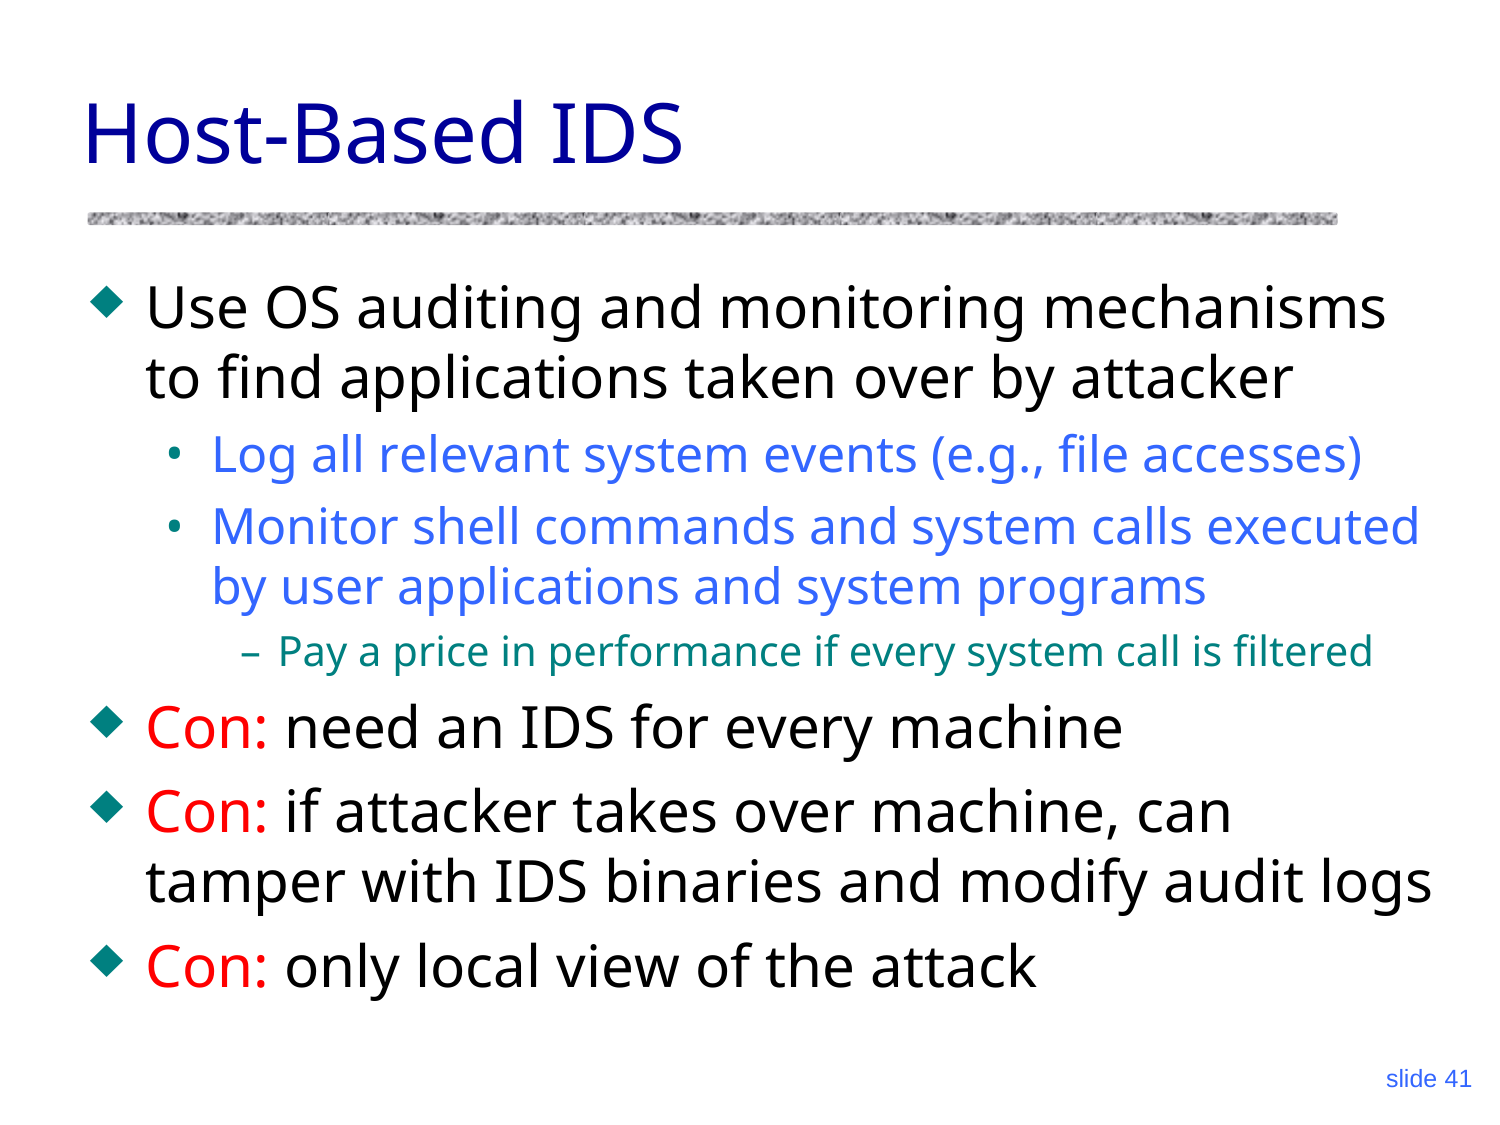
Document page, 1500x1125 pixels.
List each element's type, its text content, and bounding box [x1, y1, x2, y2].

picture [87, 212, 1338, 226]
text_box Host-Based IDS [66, 37, 1342, 188]
text_box Use OS auditing and monitoring mechanisms to find applications taken over by attacker Log all relevant system events (e.g., file accesses) Monitor shell commands and system calls executed by user applications and system programs Pay a price in performance if every system call is filtered Con: need an IDS for every machine Con: if attacker takes over machine, can tamper with IDS binaries and modify audit logs Con: only local view of the attack [74, 262, 1450, 1051]
text_box slide <number> [1174, 1025, 1488, 1101]
